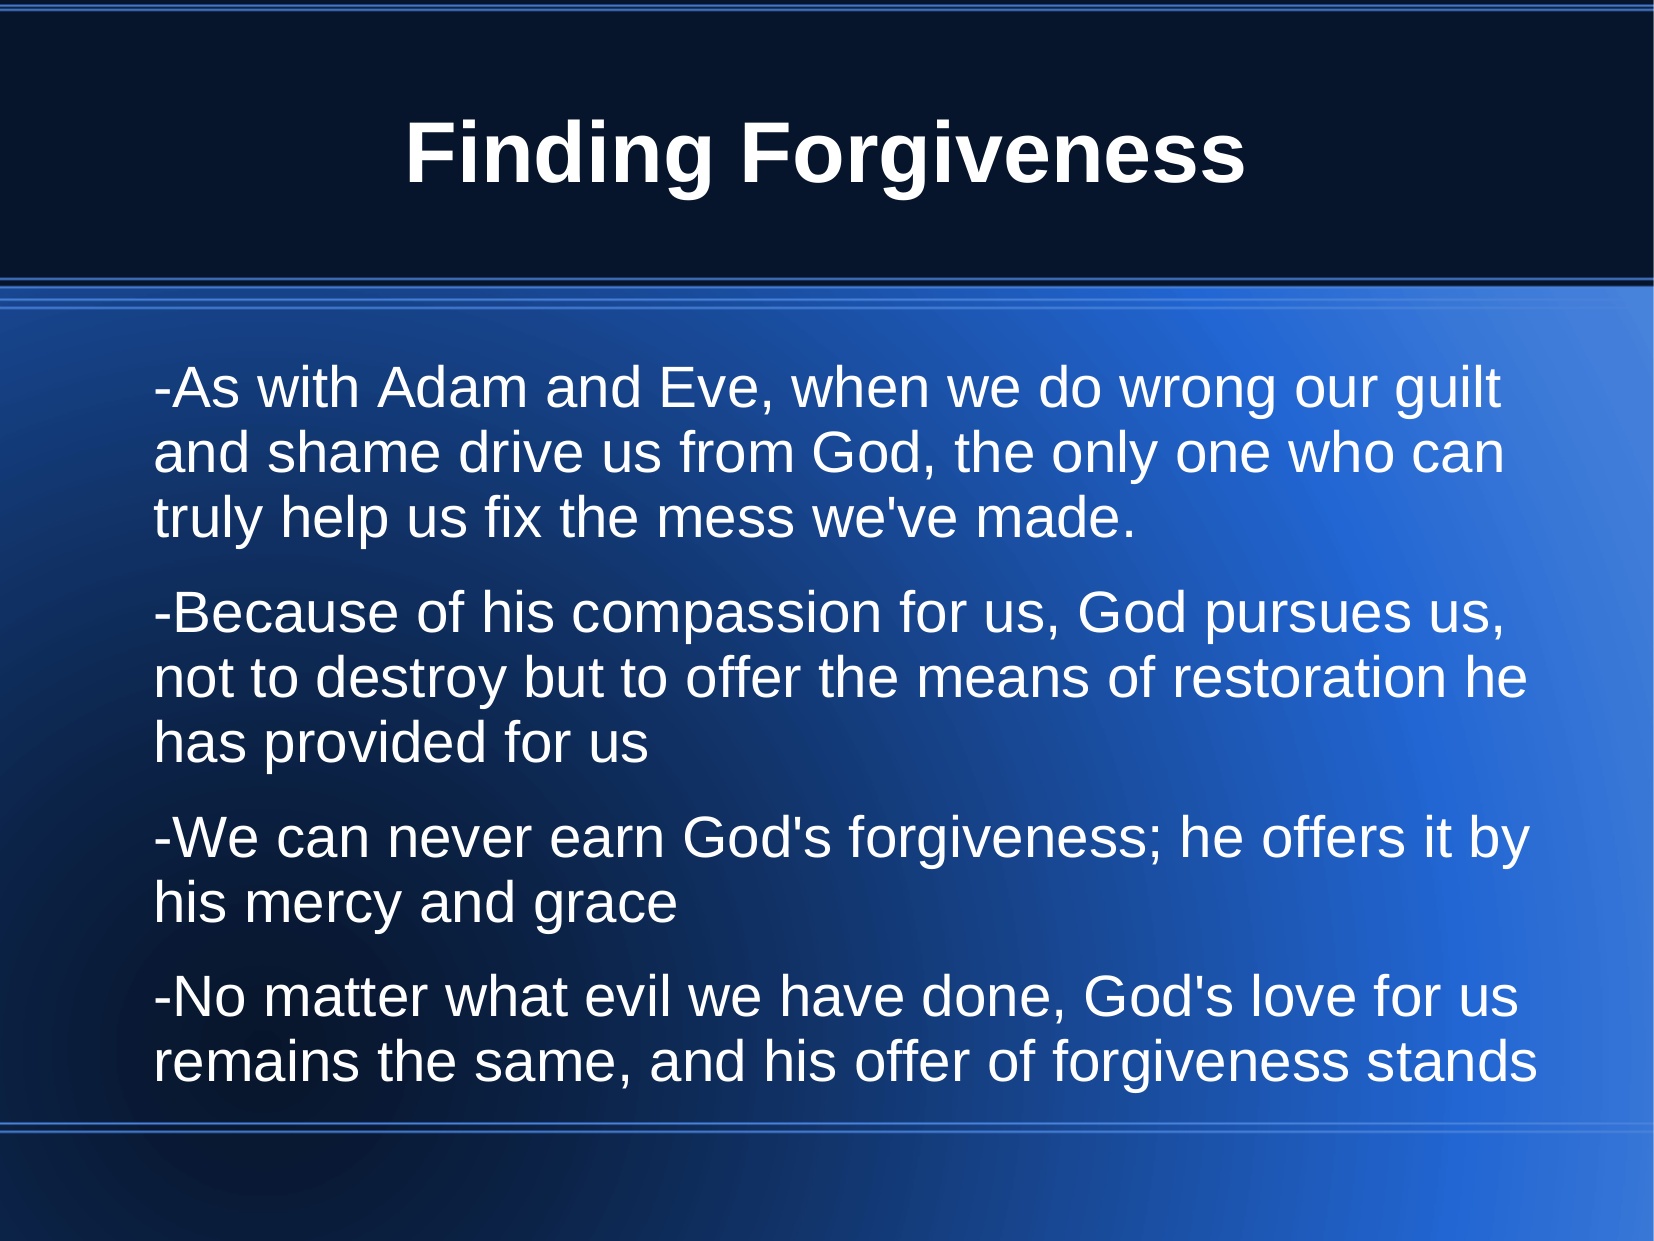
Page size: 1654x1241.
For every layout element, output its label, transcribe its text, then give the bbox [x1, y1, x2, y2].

picture [0, 0, 1654, 1241]
title Finding Forgiveness [82, 49, 1571, 257]
list -As with Adam and Eve, when we do wrong our guilt and shame drive us from God, the only one who can truly help us fix the mess we've made. -Because of his compassion for us, God pursues us, not to destroy but to offer the means of restoration he has provided for us -We can never earn God's forgiveness; he offers it by his mercy and grace -No matter what evil we have done, God's love for us remains the same, and his offer of forgiveness stands [82, 355, 1571, 1186]
